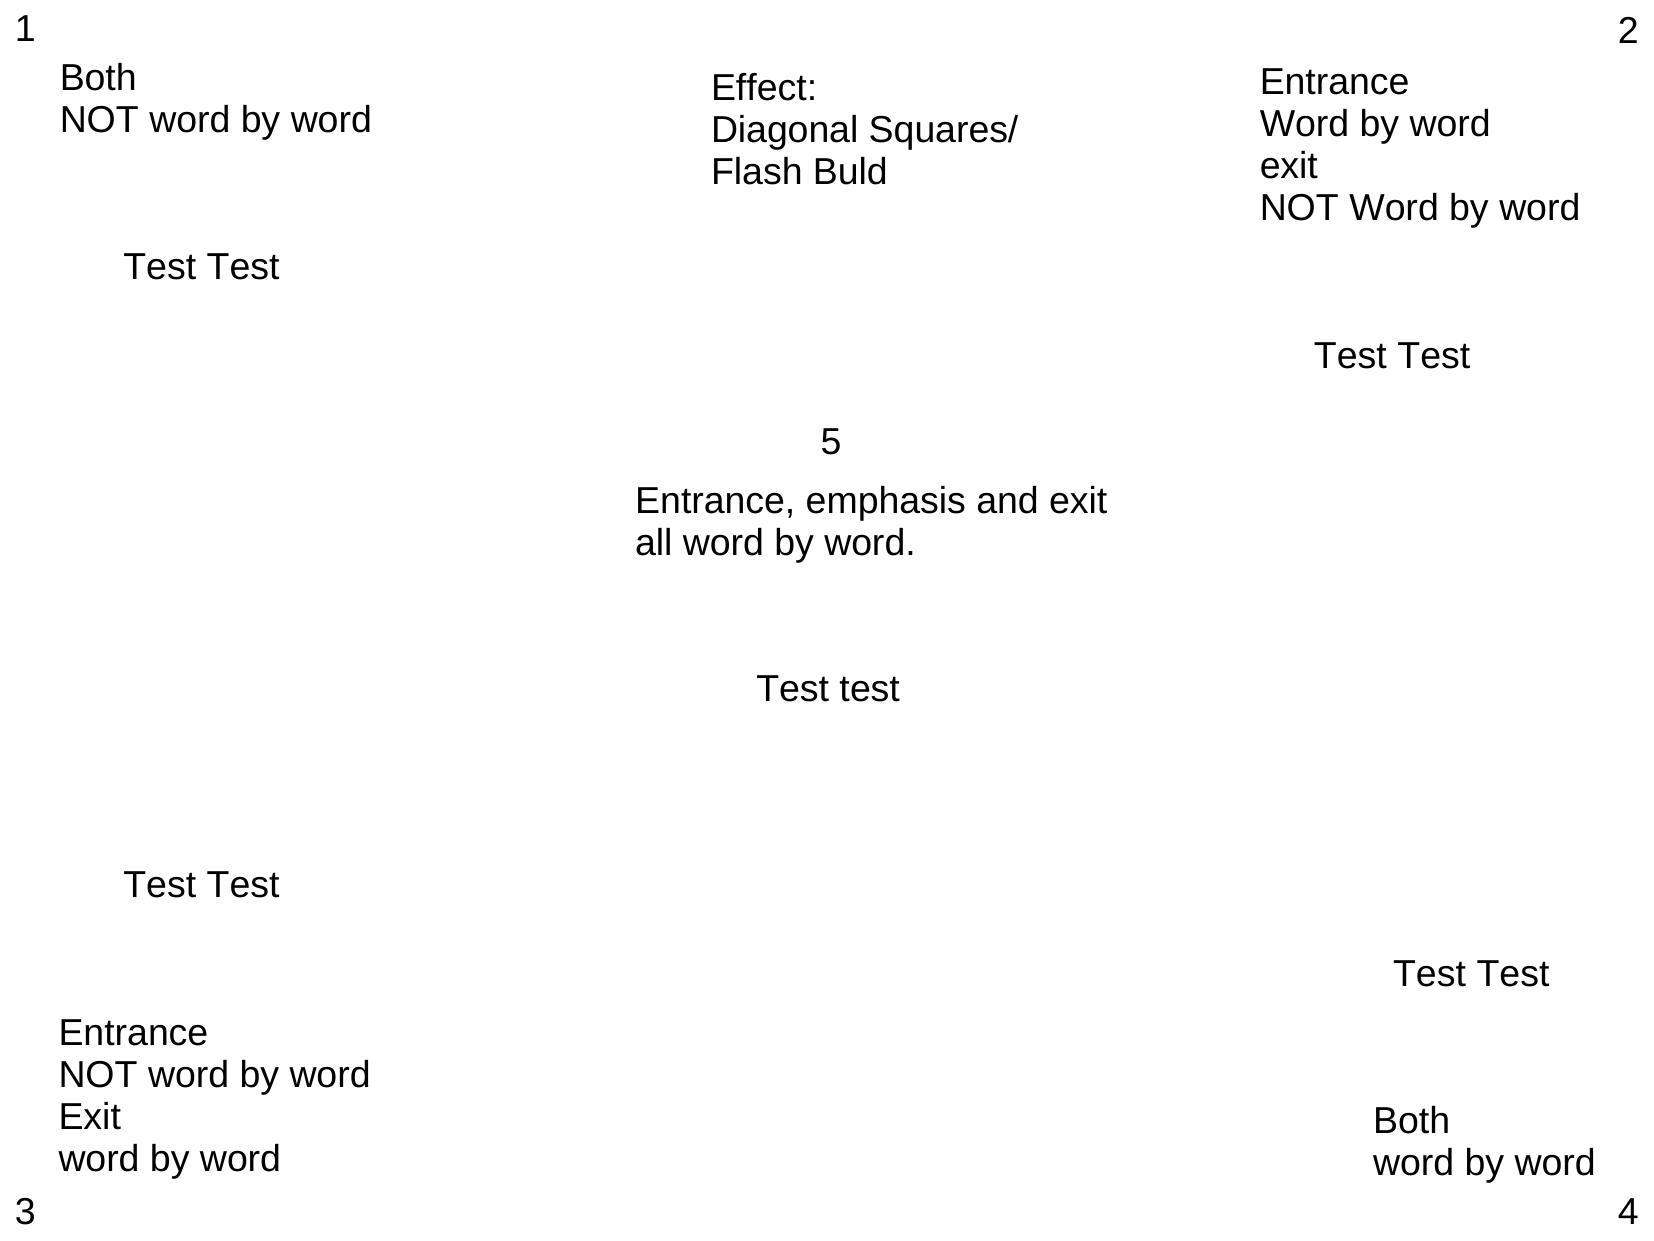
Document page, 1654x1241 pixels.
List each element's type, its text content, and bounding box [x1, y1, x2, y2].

text_box Test Test [108, 238, 296, 296]
text_box 2 [1603, 2, 1654, 60]
text_box Test Test [108, 856, 296, 914]
text_box Both word by word [1358, 1092, 1609, 1192]
text_box Test Test [1299, 326, 1486, 384]
text_box Test test [741, 659, 916, 717]
text_box 5 [805, 413, 857, 471]
text_box Both NOT word by word [45, 48, 386, 148]
text_box Entrance NOT word by word Exit word by word [43, 1003, 384, 1187]
text_box 1 [0, 0, 51, 57]
text_box 3 [0, 1183, 51, 1241]
text_box 4 [1603, 1183, 1654, 1241]
text_box Test Test [1378, 944, 1565, 1002]
text_box Entrance, emphasis and exit all word by word. [620, 472, 1123, 572]
text_box Effect: Diagonal Squares/ Flash Buld [696, 59, 1034, 201]
text_box Entrance Word by word exit NOT Word by word [1245, 53, 1595, 237]
